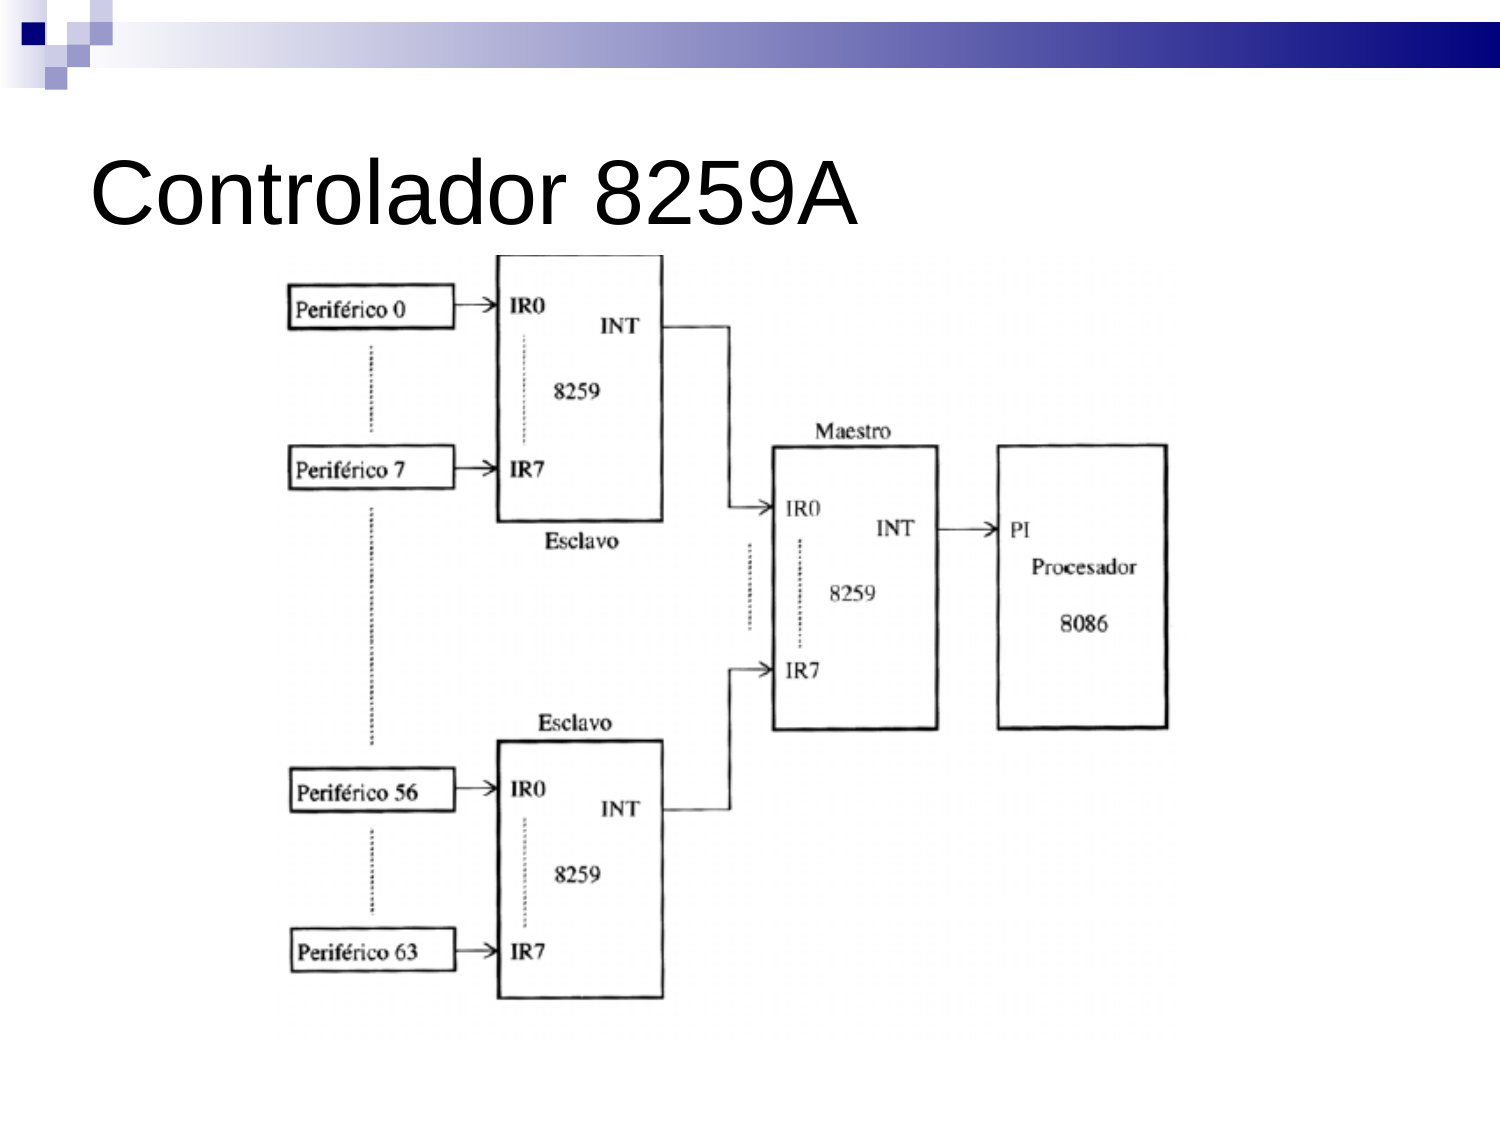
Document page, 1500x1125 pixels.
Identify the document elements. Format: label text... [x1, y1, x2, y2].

picture [265, 255, 1188, 1088]
title Controlador 8259A [75, 75, 1426, 301]
